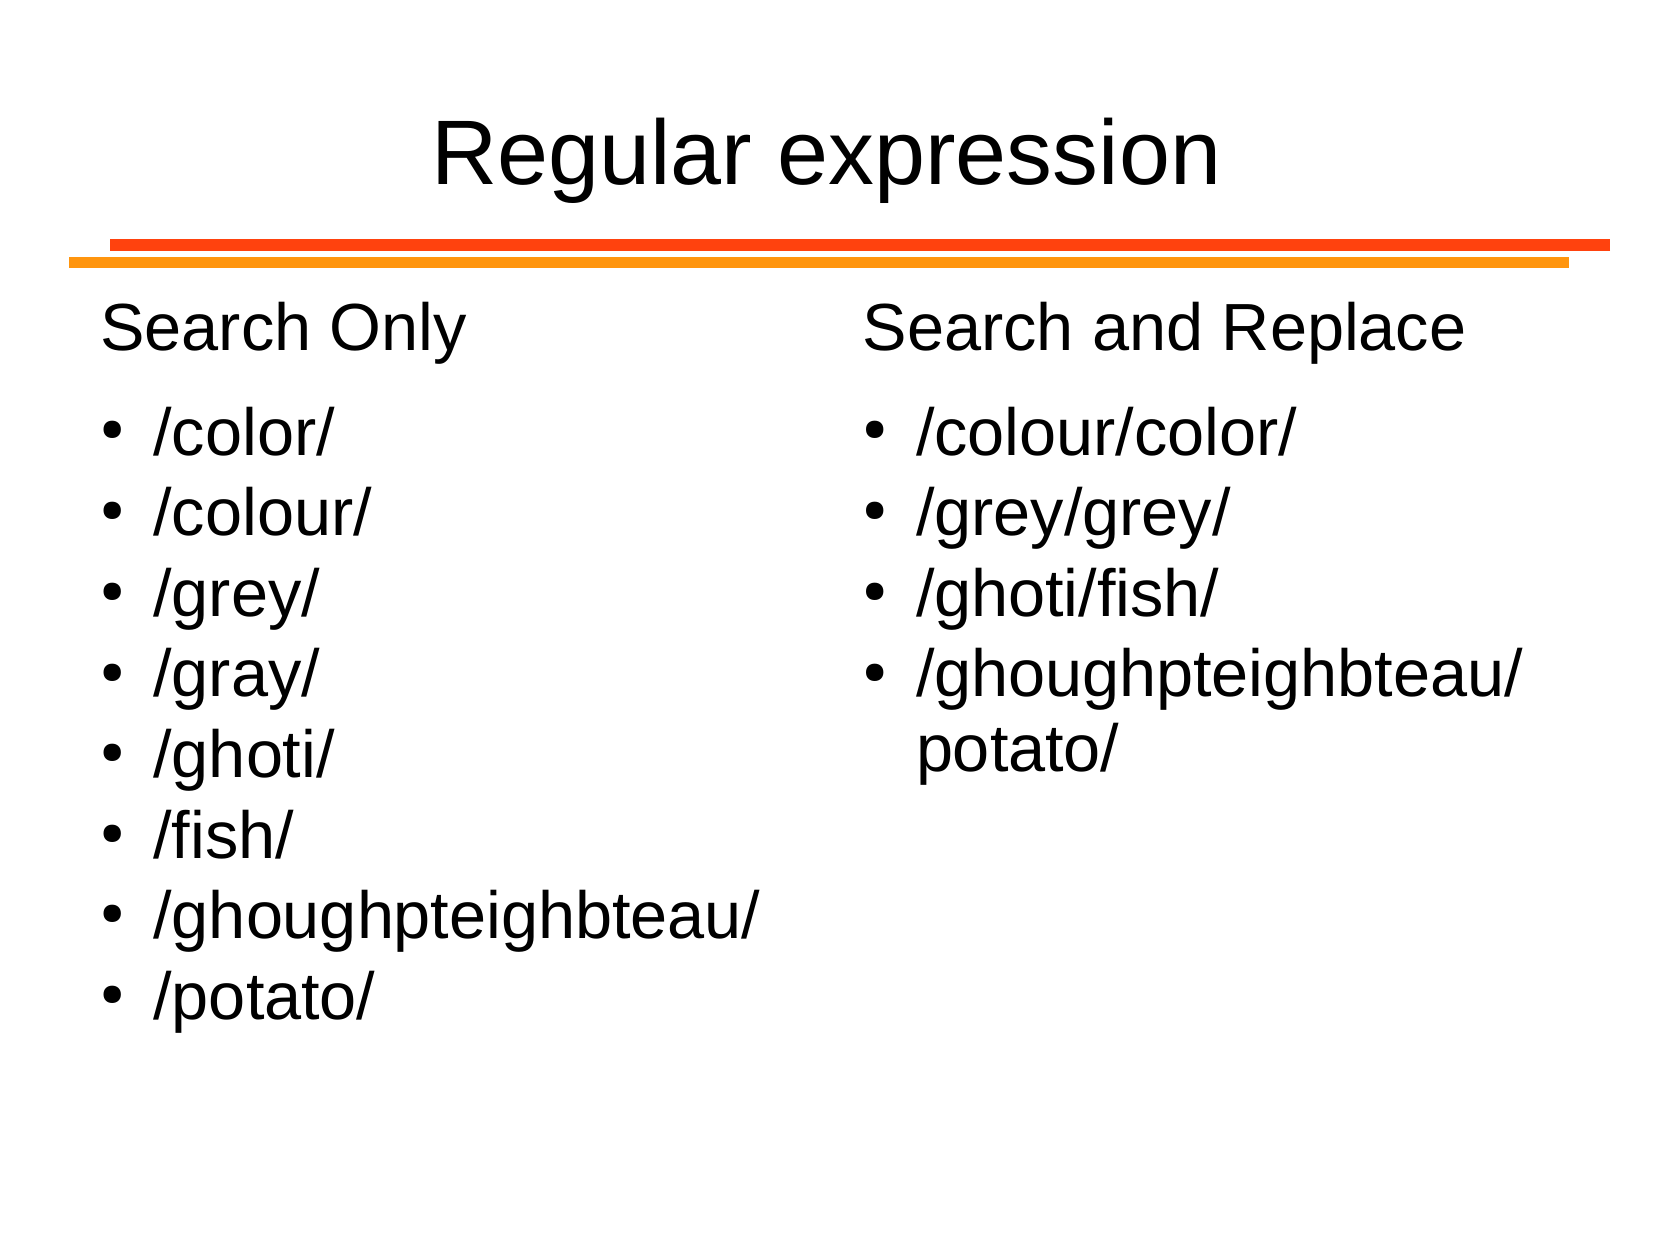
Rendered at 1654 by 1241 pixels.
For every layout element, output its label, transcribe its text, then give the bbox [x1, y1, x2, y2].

list Search Only /color/ /colour/ /grey/ /gray/ /ghoti/ /fish/ /ghoughpteighbteau/ /potato/ [82, 290, 809, 1109]
list Search and Replace /colour/color/ /grey/grey/ /ghoti/fish/ /ghoughpteighbteau/potato/ [845, 290, 1572, 1094]
title Regular expression [82, 49, 1571, 257]
